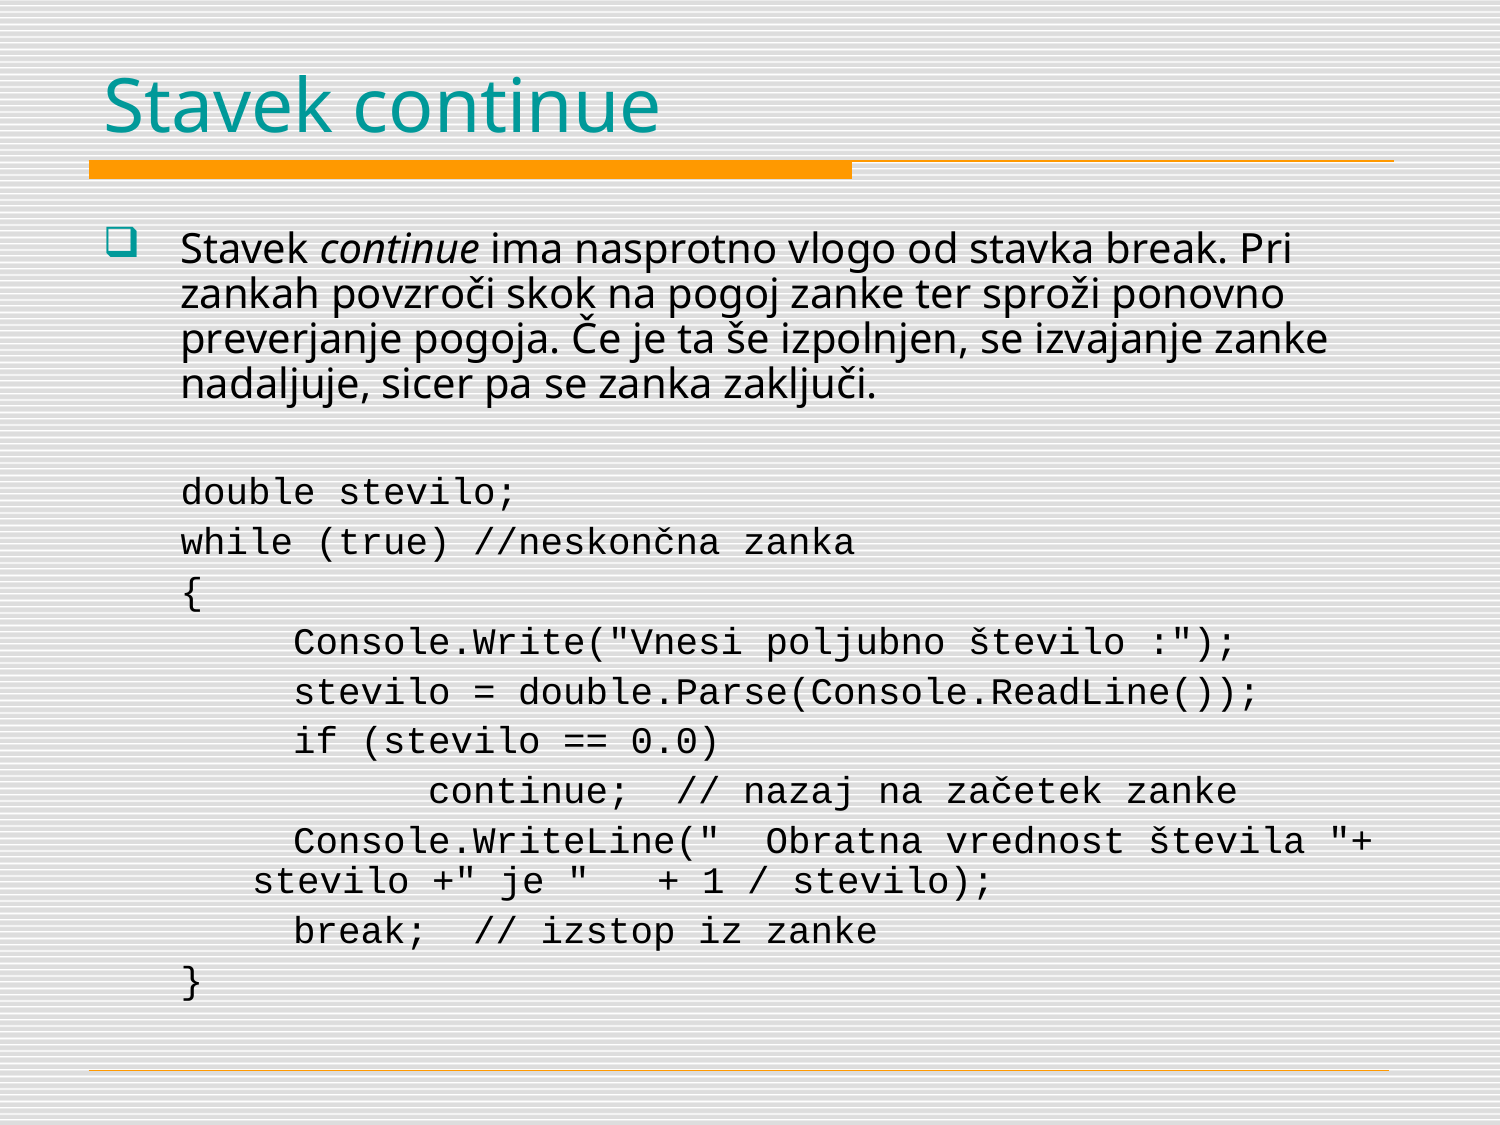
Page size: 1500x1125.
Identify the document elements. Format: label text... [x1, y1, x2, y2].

list Stavek continue ima nasprotno vlogo od stavka break. Pri zankah povzroči skok na pogoj zanke ter sproži ponovno preverjanje pogoja. Če je ta še izpolnjen, se izvajanje zanke nadaljuje, sicer pa se zanka zaključi. double stevilo; while (true) //neskončna zanka { Console.Write("Vnesi poljubno število :"); stevilo = double.Parse(Console.ReadLine()); if (stevilo == 0.0) continue; // nazaj na začetek zanke Console.WriteLine(" Obratna vrednost števila "+ stevilo +" je " + 1 / stevilo); break; // izstop iz zanke } [88, 220, 1401, 1059]
title Stavek continue [88, 42, 1401, 155]
picture [0, 0, 1500, 1125]
